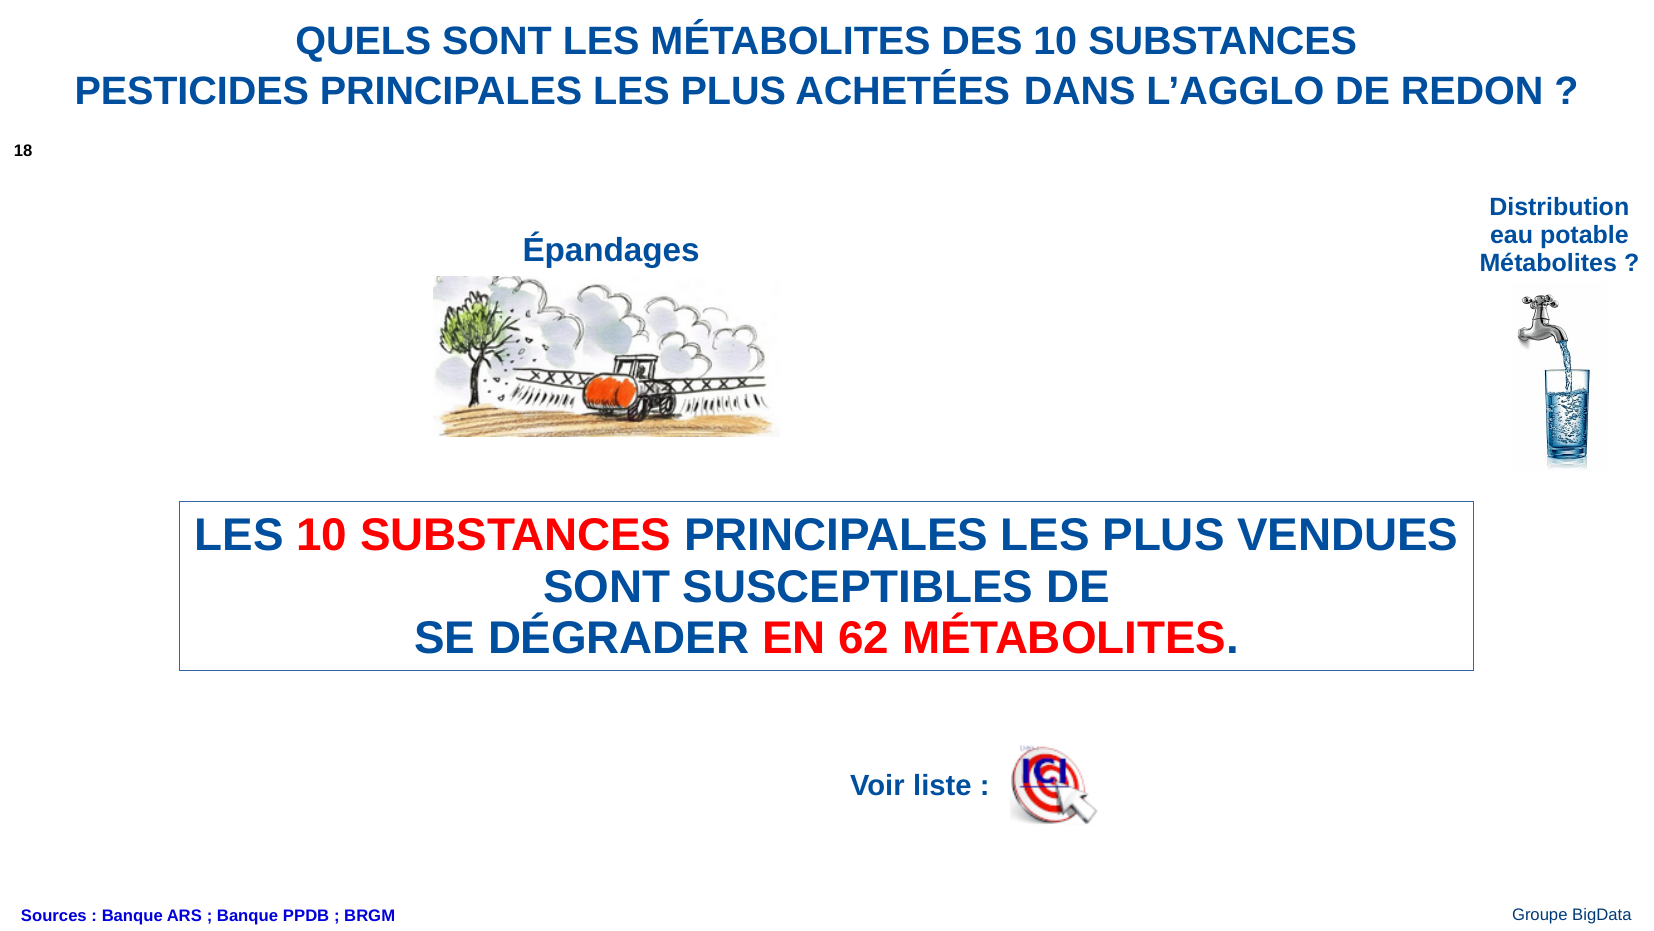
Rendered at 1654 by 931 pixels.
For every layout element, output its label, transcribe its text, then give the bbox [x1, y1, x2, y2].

text_box Voir liste : [835, 761, 1005, 810]
text_box QUELS SONT LES MÉTABOLITES DES 10 SUBSTANCES PESTICIDES PRINCIPALES LES PLUS ACHETÉES DANS L’AGGLO DE REDON ? [59, 11, 1595, 122]
text_box Distribution eau potable Métabolites ? [1464, 185, 1654, 285]
text_box Sources : Banque ARS ; Banque PPDB ; BRGM [6, 898, 416, 931]
picture [433, 276, 780, 438]
text_box Groupe BigData [1497, 898, 1648, 931]
text_box [0, 133, 110, 168]
picture [1512, 285, 1607, 473]
text_box Épandages [507, 224, 715, 277]
picture [1010, 744, 1099, 827]
text_box LES 10 SUBSTANCES PRINCIPALES LES PLUS VENDUES SONT SUSCEPTIBLES DE SE DÉGRADER EN 62 MÉTABOLITES. [180, 502, 1473, 670]
